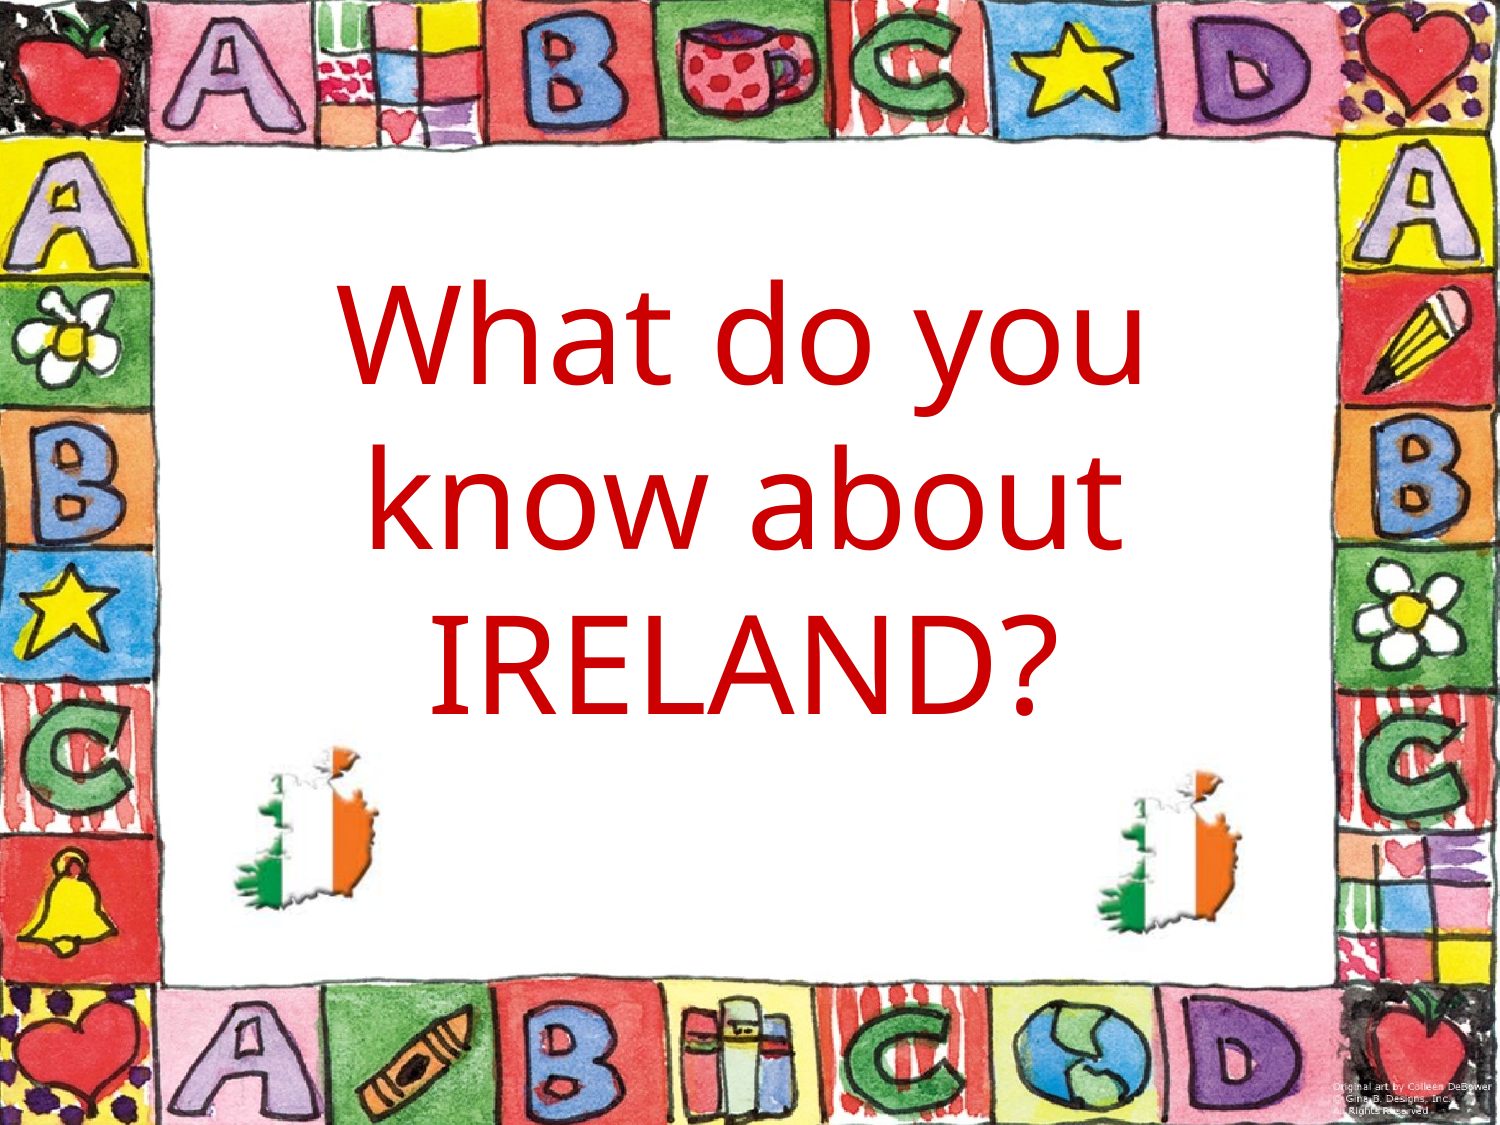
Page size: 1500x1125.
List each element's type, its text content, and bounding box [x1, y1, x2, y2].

title What do you know about IRELAND? [174, 200, 1313, 625]
picture [0, 0, 1500, 1125]
